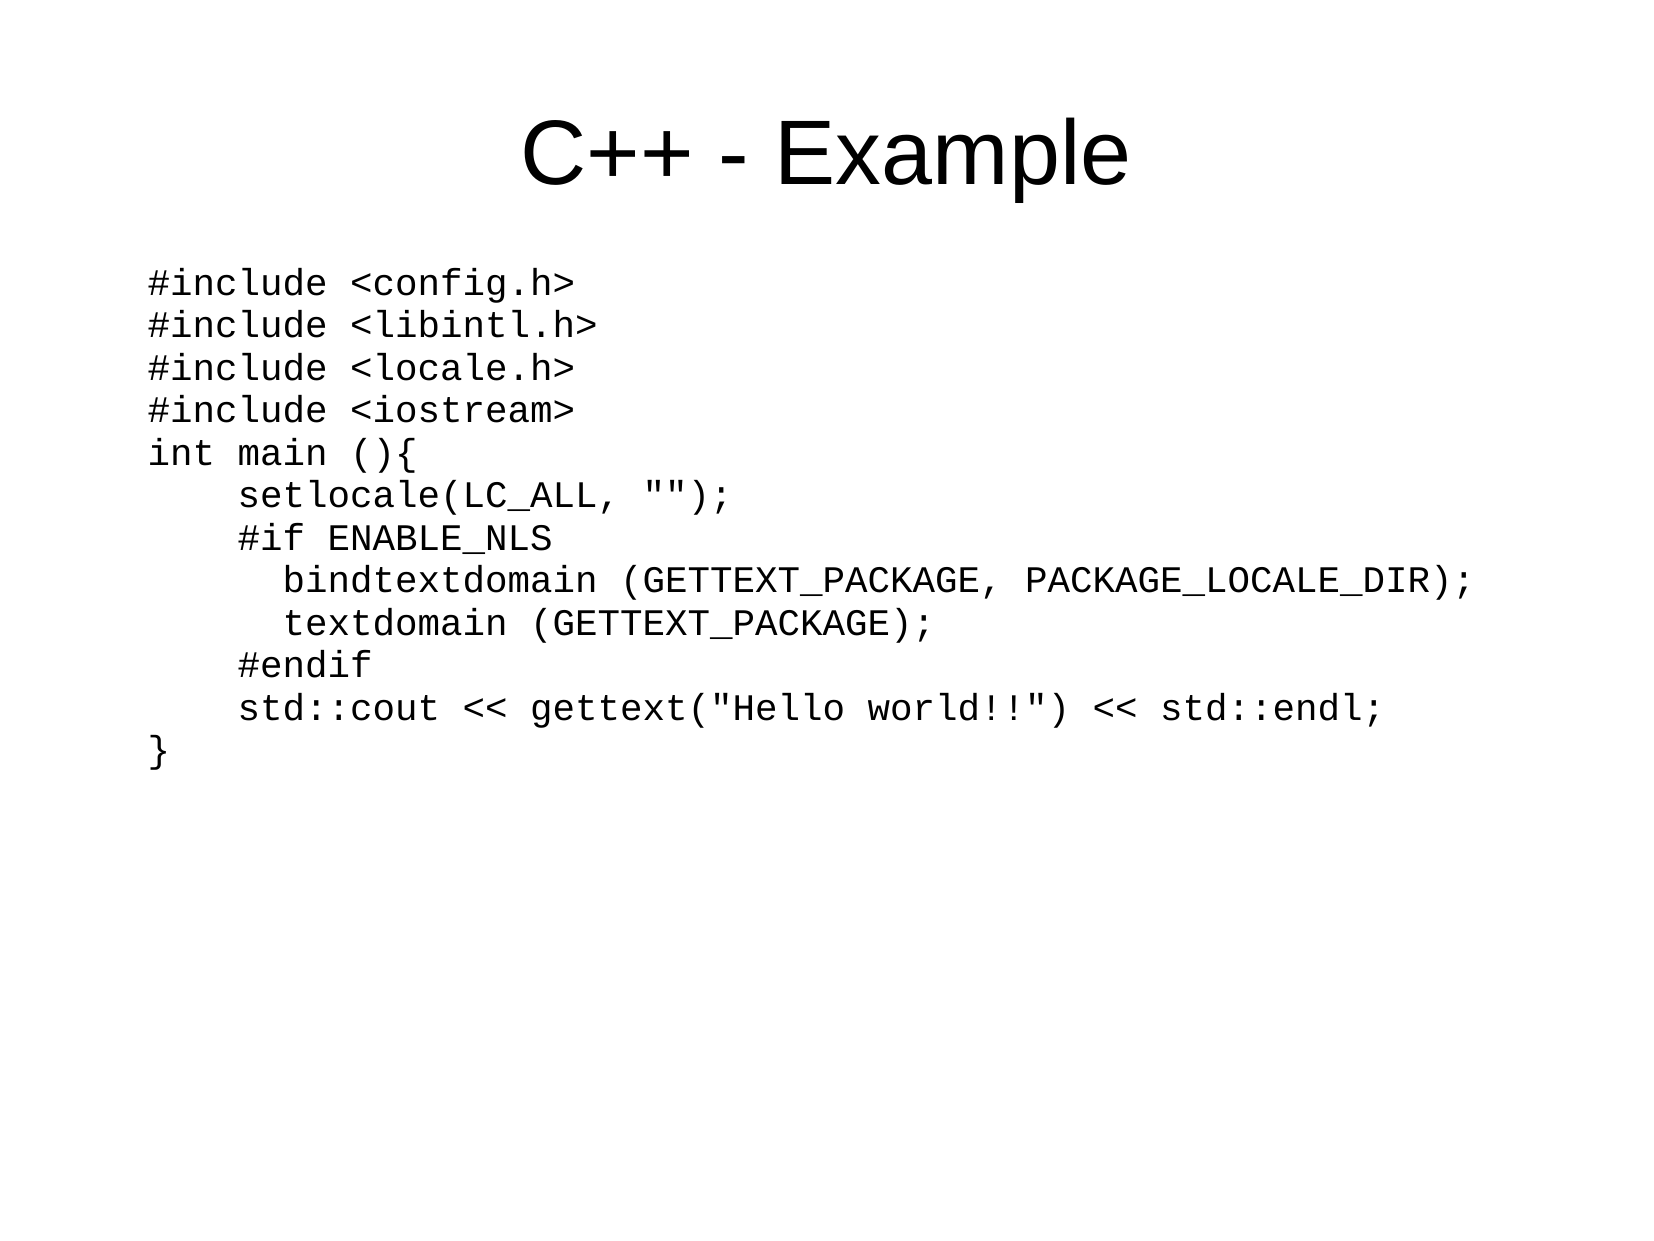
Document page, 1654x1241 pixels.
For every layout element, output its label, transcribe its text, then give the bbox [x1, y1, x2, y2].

title C++ - Example [82, 49, 1571, 257]
text_box #include <config.h> #include <libintl.h> #include <locale.h> #include <iostream> int main (){ setlocale(LC_ALL, ""); #if ENABLE_NLS bindtextdomain (GETTEXT_PACKAGE, PACKAGE_LOCALE_DIR); textdomain (GETTEXT_PACKAGE); #endif std::cout << gettext("Hello world!!") << std::endl; } [132, 256, 1546, 1126]
